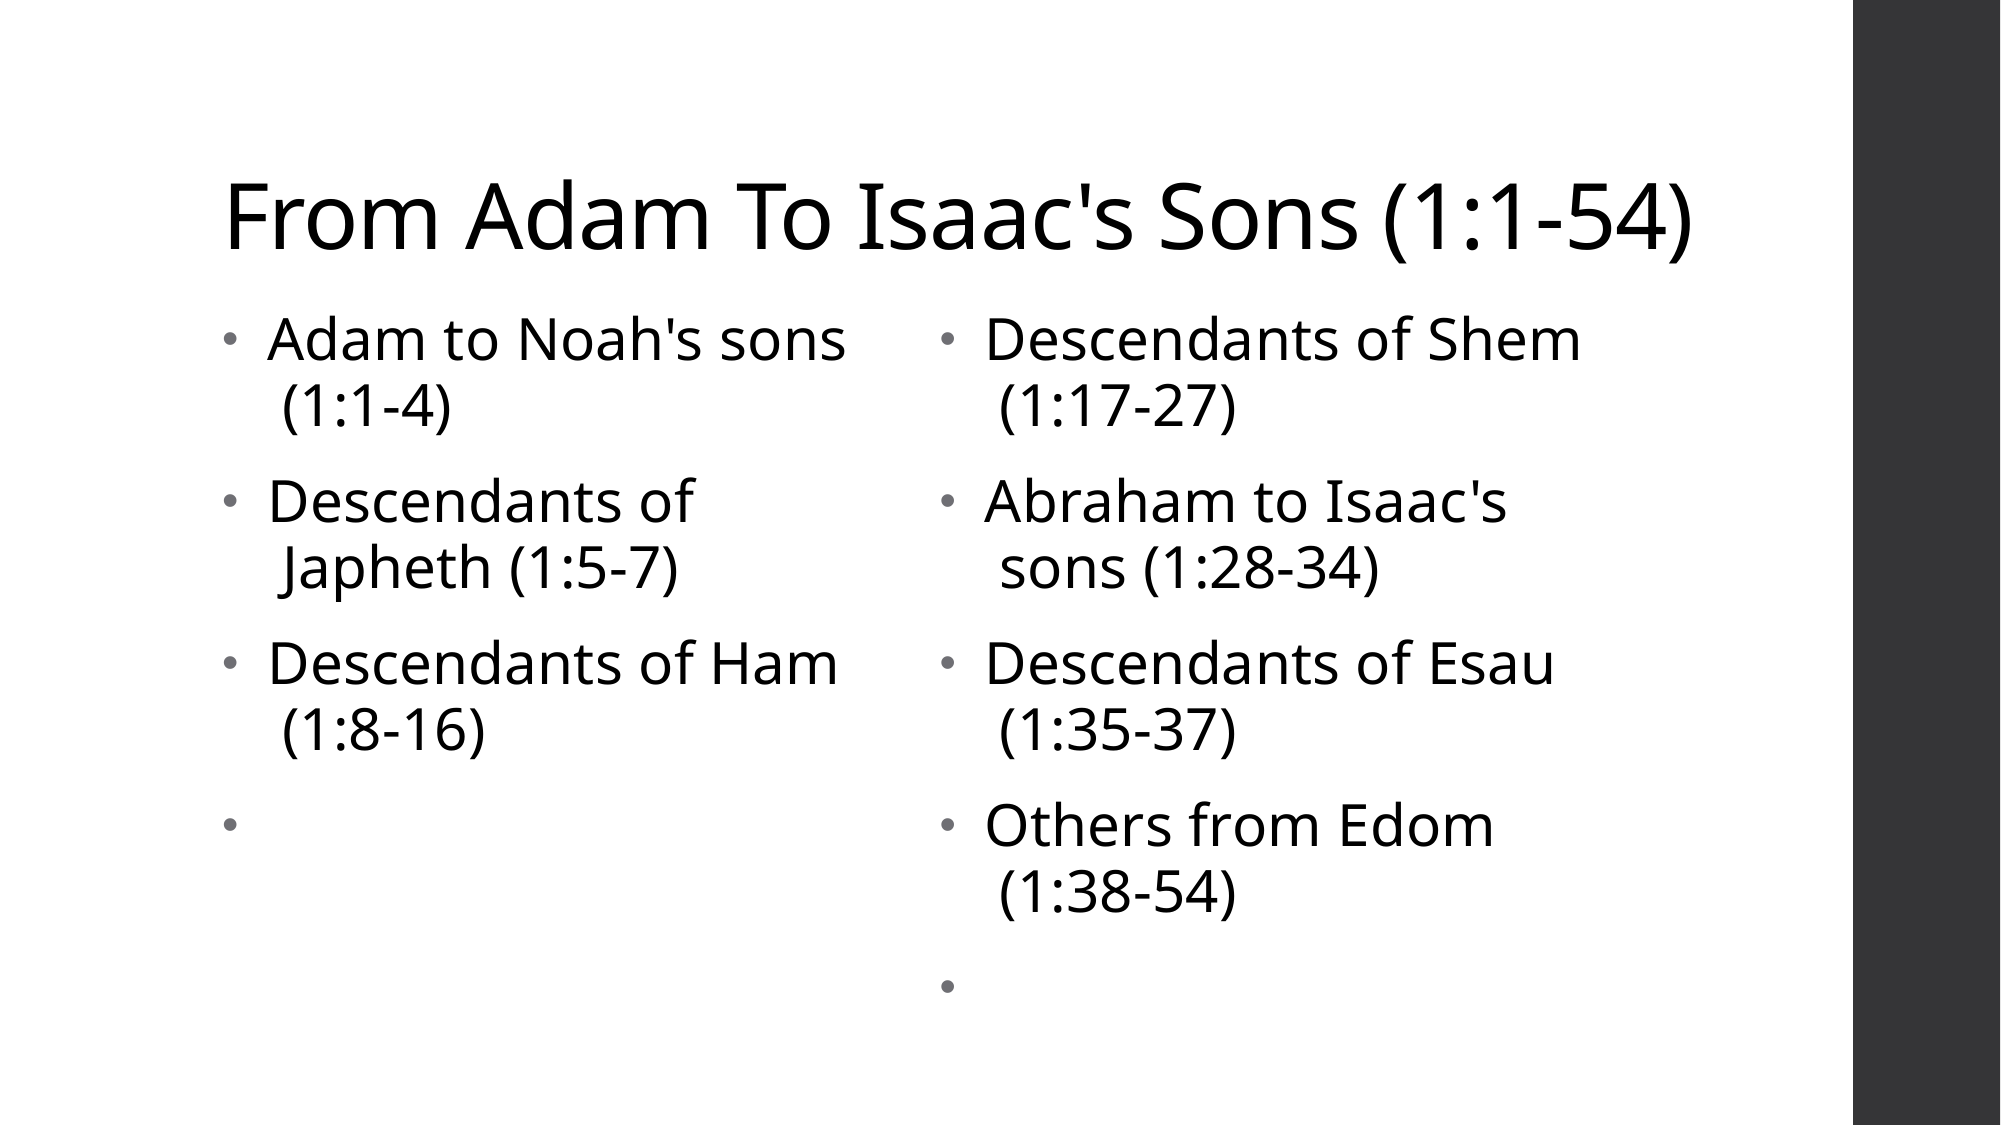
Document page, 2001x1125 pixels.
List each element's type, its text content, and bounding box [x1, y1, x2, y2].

list Descendants of Shem (1:17-27) Abraham to Isaac's sons (1:28-34) Descendants of Esau (1:35-37) Others from Edom (1:38-54) [924, 299, 1617, 1014]
title From Adam To Isaac's Sons (1:1-54) [206, 60, 1797, 278]
list Adam to Noah's sons (1:1-4) Descendants of Japheth (1:5-7) Descendants of Ham (1:8-16) [207, 299, 900, 1014]
